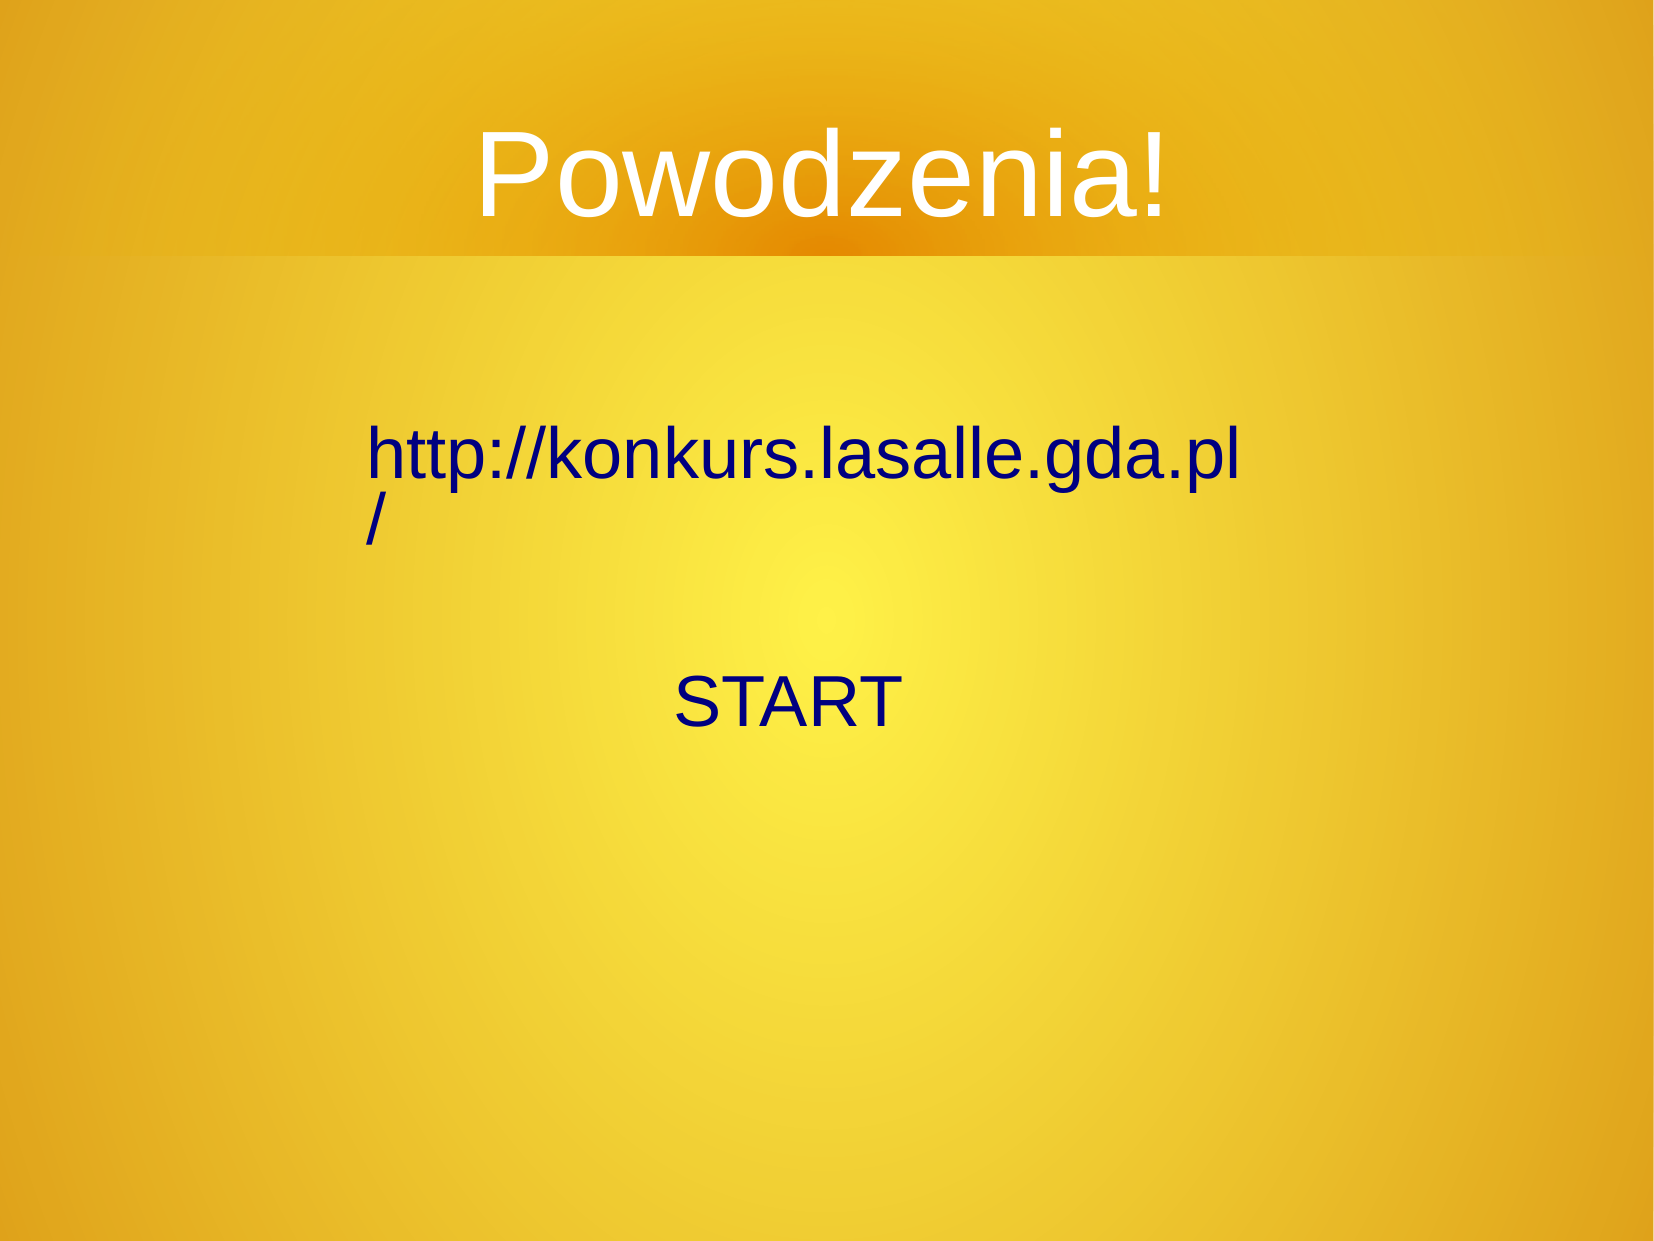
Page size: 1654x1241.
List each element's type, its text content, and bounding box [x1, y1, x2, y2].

title Powodzenia! [78, 70, 1567, 278]
list http://konkurs.lasalle.gda.pl/ [295, 413, 1260, 544]
list START [602, 661, 1027, 792]
